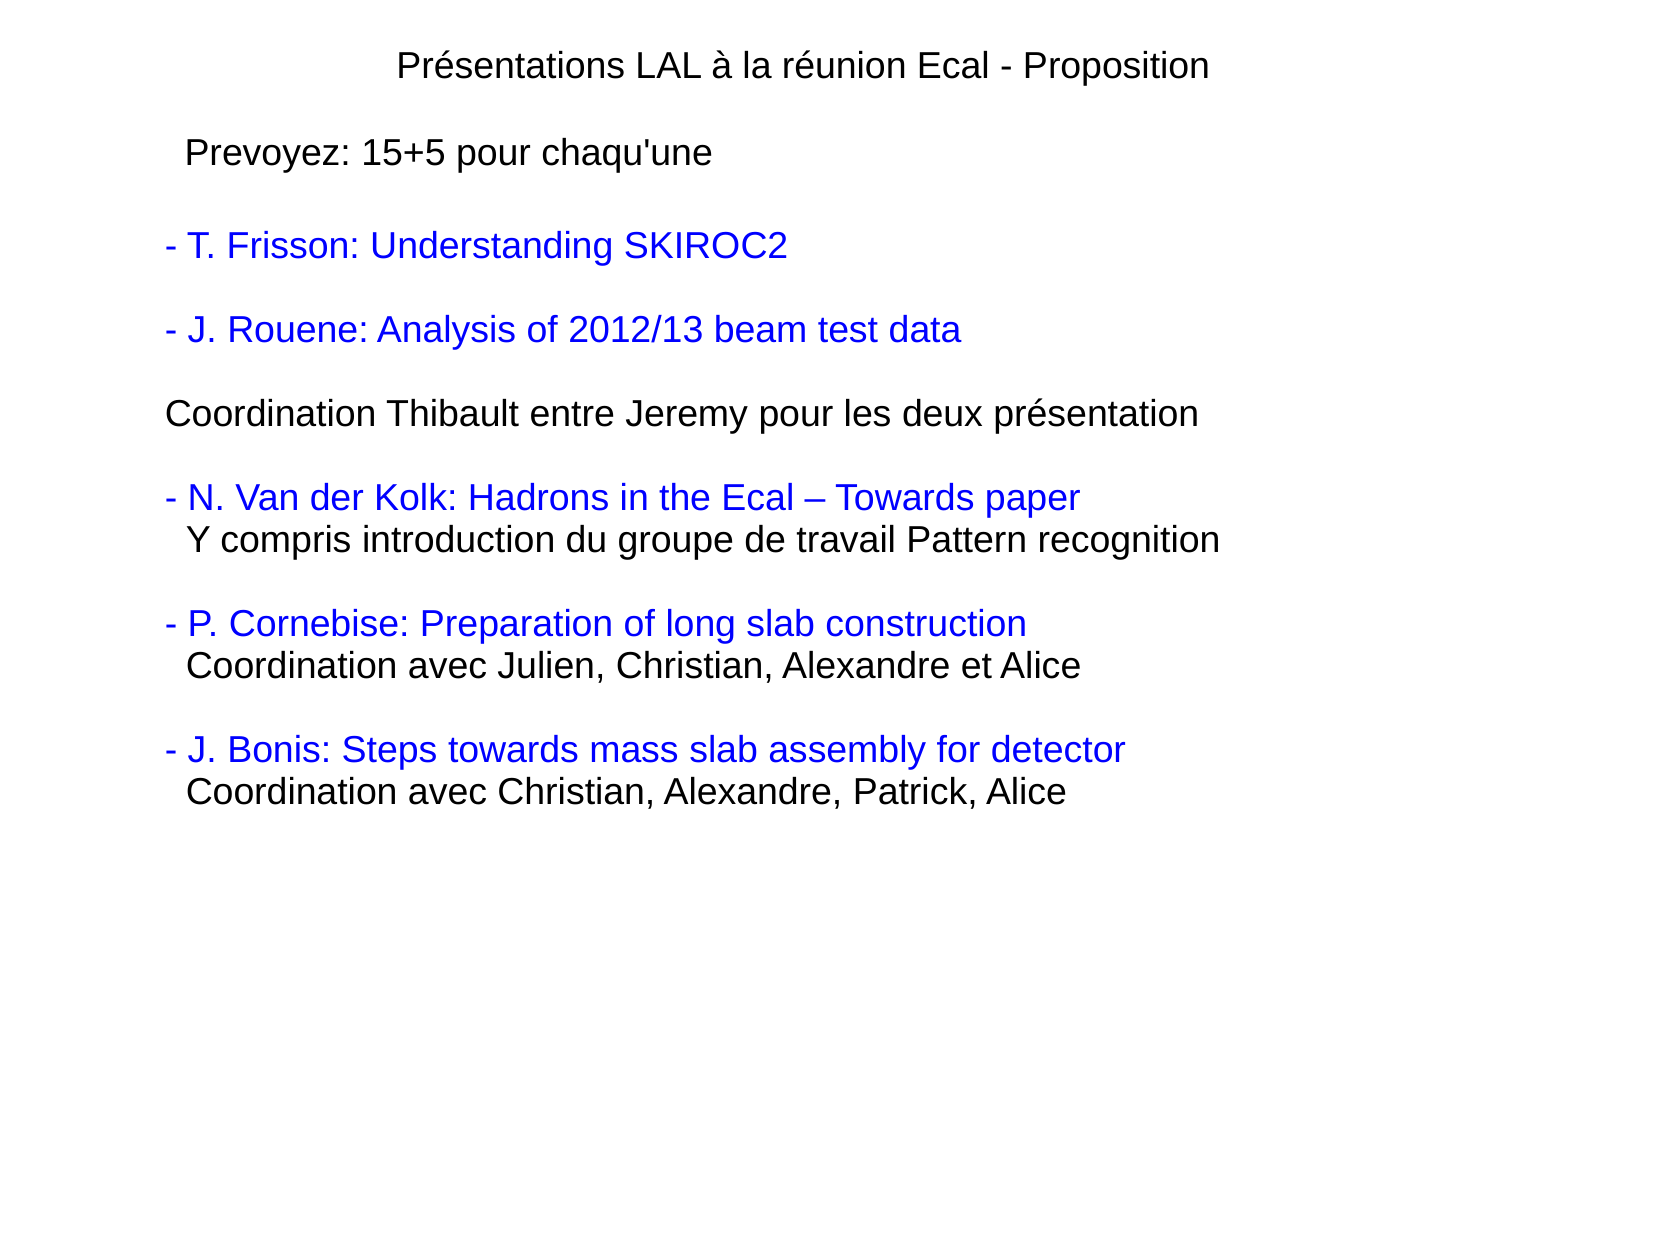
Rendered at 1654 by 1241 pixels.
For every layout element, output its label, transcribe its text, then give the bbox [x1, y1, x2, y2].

text_box Prevoyez: 15+5 pour chaqu'une [169, 124, 729, 182]
text_box - T. Frisson: Understanding SKIROC2 - J. Rouene: Analysis of 2012/13 beam test data Coordination Thibault entre Jeremy pour les deux présentation - N. Van der Kolk: Hadrons in the Ecal – Towards paper Y compris introduction du groupe de travail Pattern recognition - P. Cornebise: Preparation of long slab construction Coordination avec Julien, Christian, Alexandre et Alice - J. Bonis: Steps towards mass slab assembly for detector Coordination avec Christian, Alexandre, Patrick, Alice [150, 217, 1538, 820]
text_box Présentations LAL à la réunion Ecal - Proposition [381, 37, 1238, 95]
